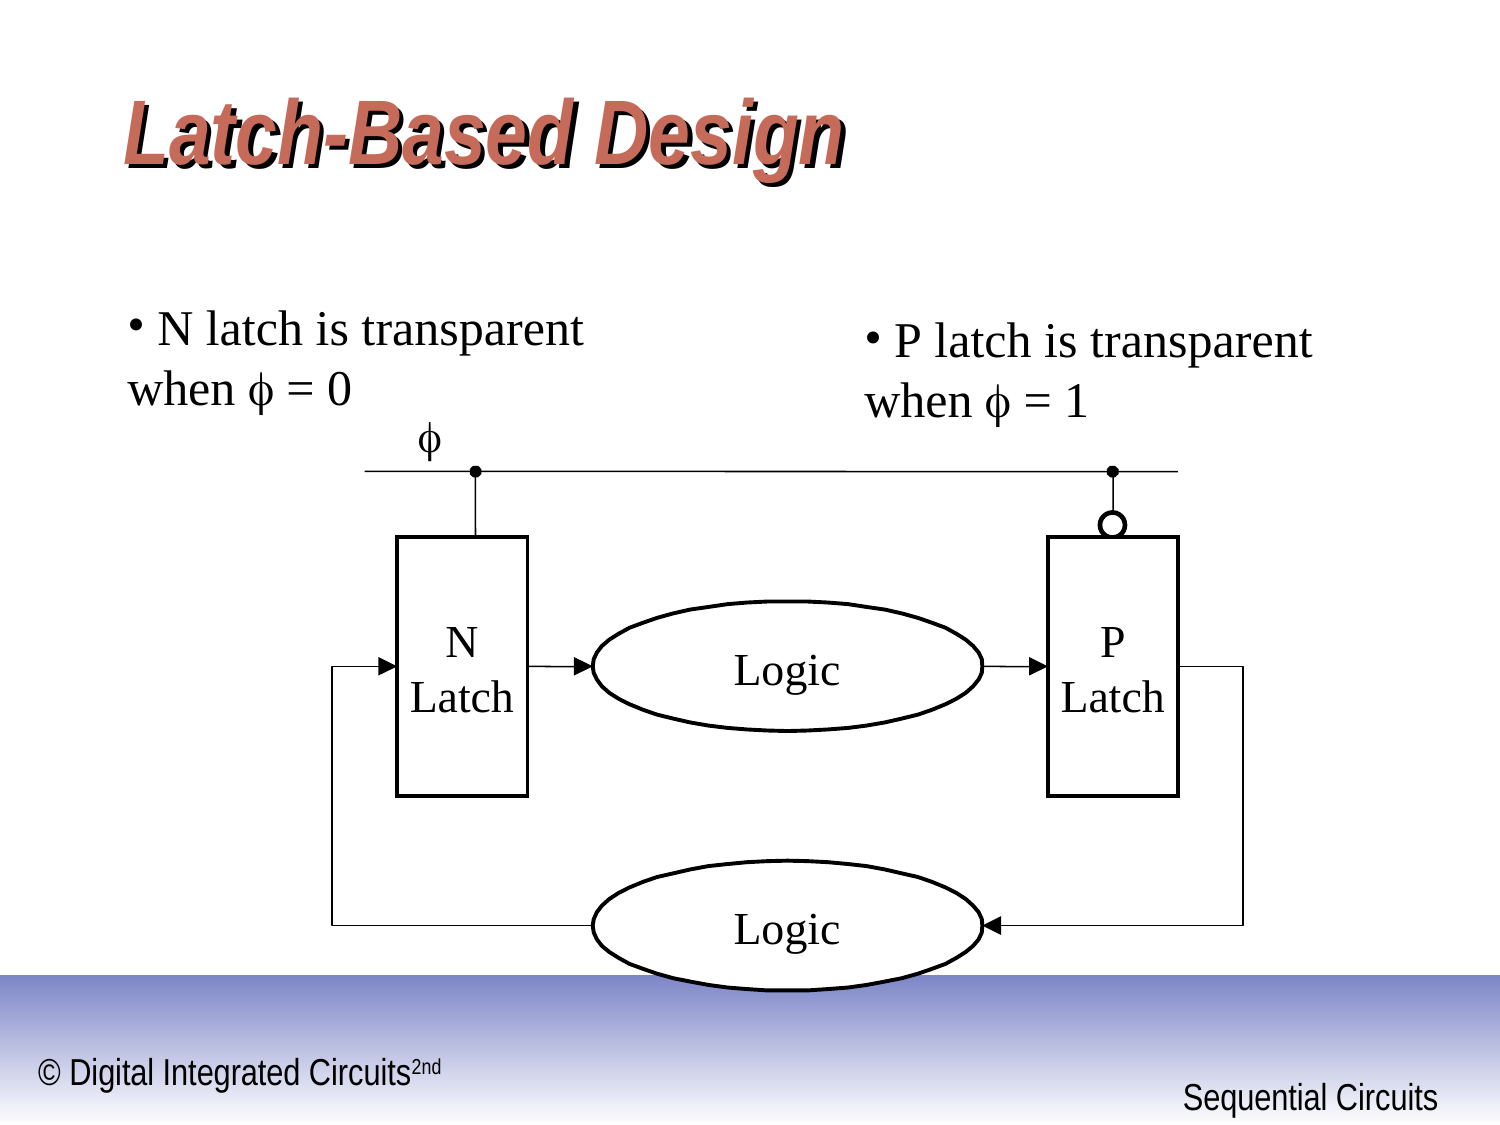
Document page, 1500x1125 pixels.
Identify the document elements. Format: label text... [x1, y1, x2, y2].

text_box [469, 465, 482, 478]
title Latch-Based Design [108, 65, 1384, 190]
text_box Latch [409, 666, 515, 722]
text_box [378, 536, 528, 796]
text_box [573, 601, 983, 732]
text_box N latch is transparent when  = 0 [112, 287, 625, 423]
text_box Logic [733, 898, 841, 954]
text_box [592, 860, 1002, 991]
text_box Logic [733, 639, 841, 695]
text_box Latch [1060, 666, 1165, 722]
text_box Logic [789, 944, 803, 952]
text_box P latch is transparent when  = 1 [849, 299, 1341, 436]
text_box [414, 408, 445, 470]
text_box  [417, 407, 442, 463]
text_box N [445, 611, 479, 666]
text_box P [1100, 611, 1126, 666]
text_box [1029, 512, 1178, 796]
text_box [1106, 465, 1119, 478]
text_box Logic [789, 685, 803, 693]
